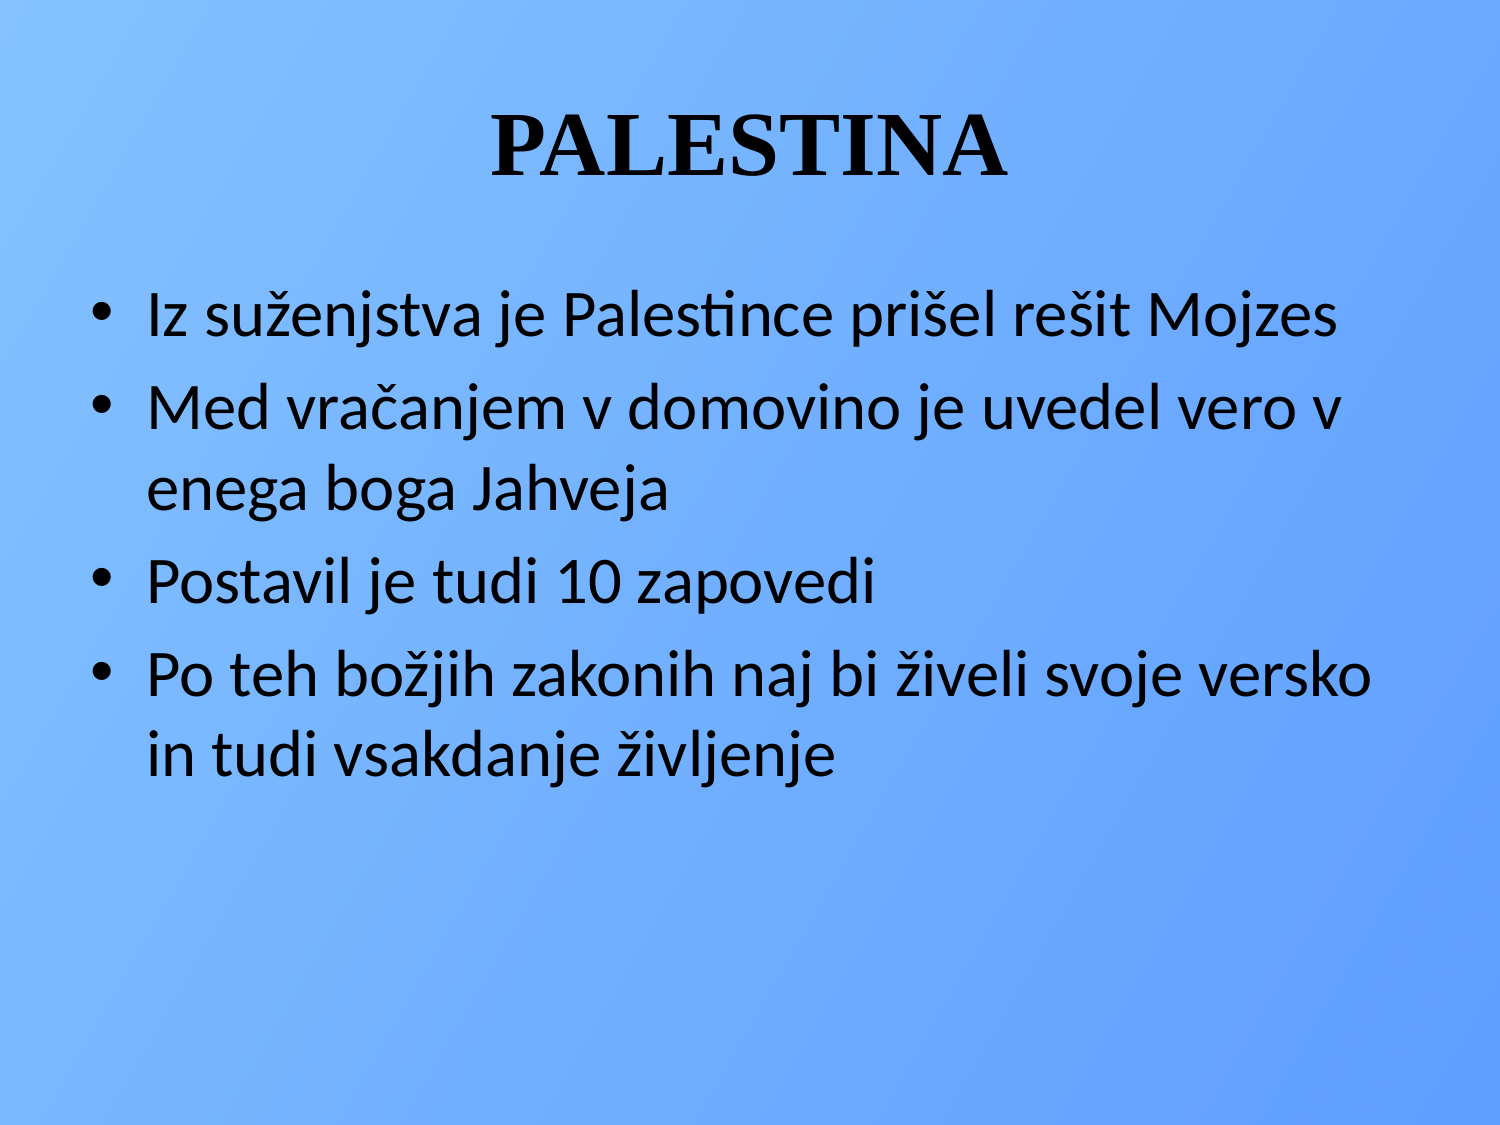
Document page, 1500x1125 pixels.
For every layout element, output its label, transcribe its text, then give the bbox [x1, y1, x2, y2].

title palestina [75, 45, 1425, 233]
list Iz suženjstva je Palestince prišel rešit Mojzes Med vračanjem v domovino je uvedel vero v enega boga Jahveja Postavil je tudi 10 zapovedi Po teh božjih zakonih naj bi živeli svoje versko in tudi vsakdanje življenje [75, 262, 1425, 1005]
